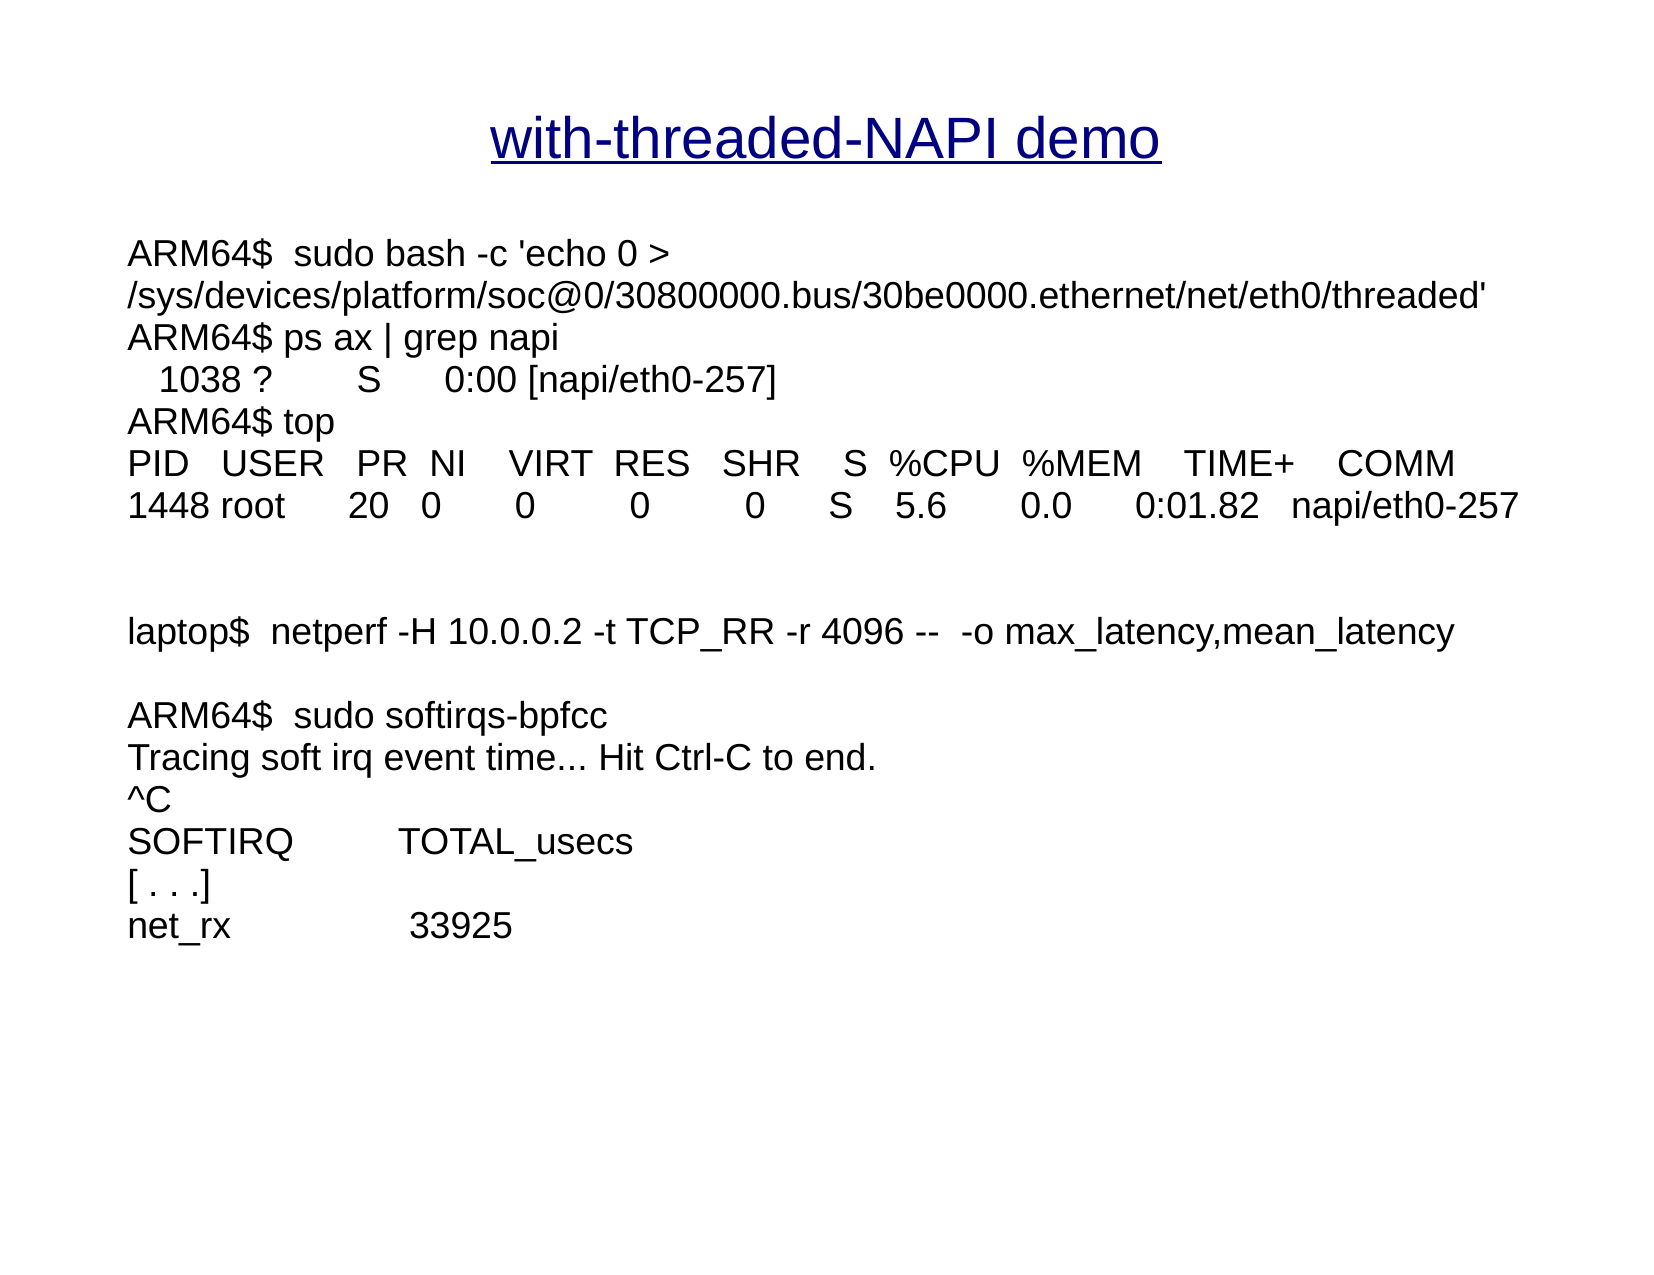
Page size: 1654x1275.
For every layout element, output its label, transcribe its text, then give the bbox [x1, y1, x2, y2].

text_box ARM64$ sudo bash -c 'echo 0 > /sys/devices/platform/soc@0/30800000.bus/30be0000.ethernet/net/eth0/threaded' ARM64$ ps ax | grep napi 1038 ? S 0:00 [napi/eth0-257] ARM64$ top PID USER PR NI VIRT RES SHR S %CPU %MEM TIME+ COMM 1448 root 20 0 0 0 0 S 5.6 0.0 0:01.82 napi/eth0-257 laptop$ netperf -H 10.0.0.2 -t TCP_RR -r 4096 -- -o max_latency,mean_latency ARM64$ sudo softirqs-bpfcc Tracing soft irq event time... Hit Ctrl-C to end. ^C SOFTIRQ TOTAL_usecs [ . . .] net_rx 33925 [112, 225, 1576, 1201]
title with-threaded-NAPI demo [82, 50, 1571, 226]
